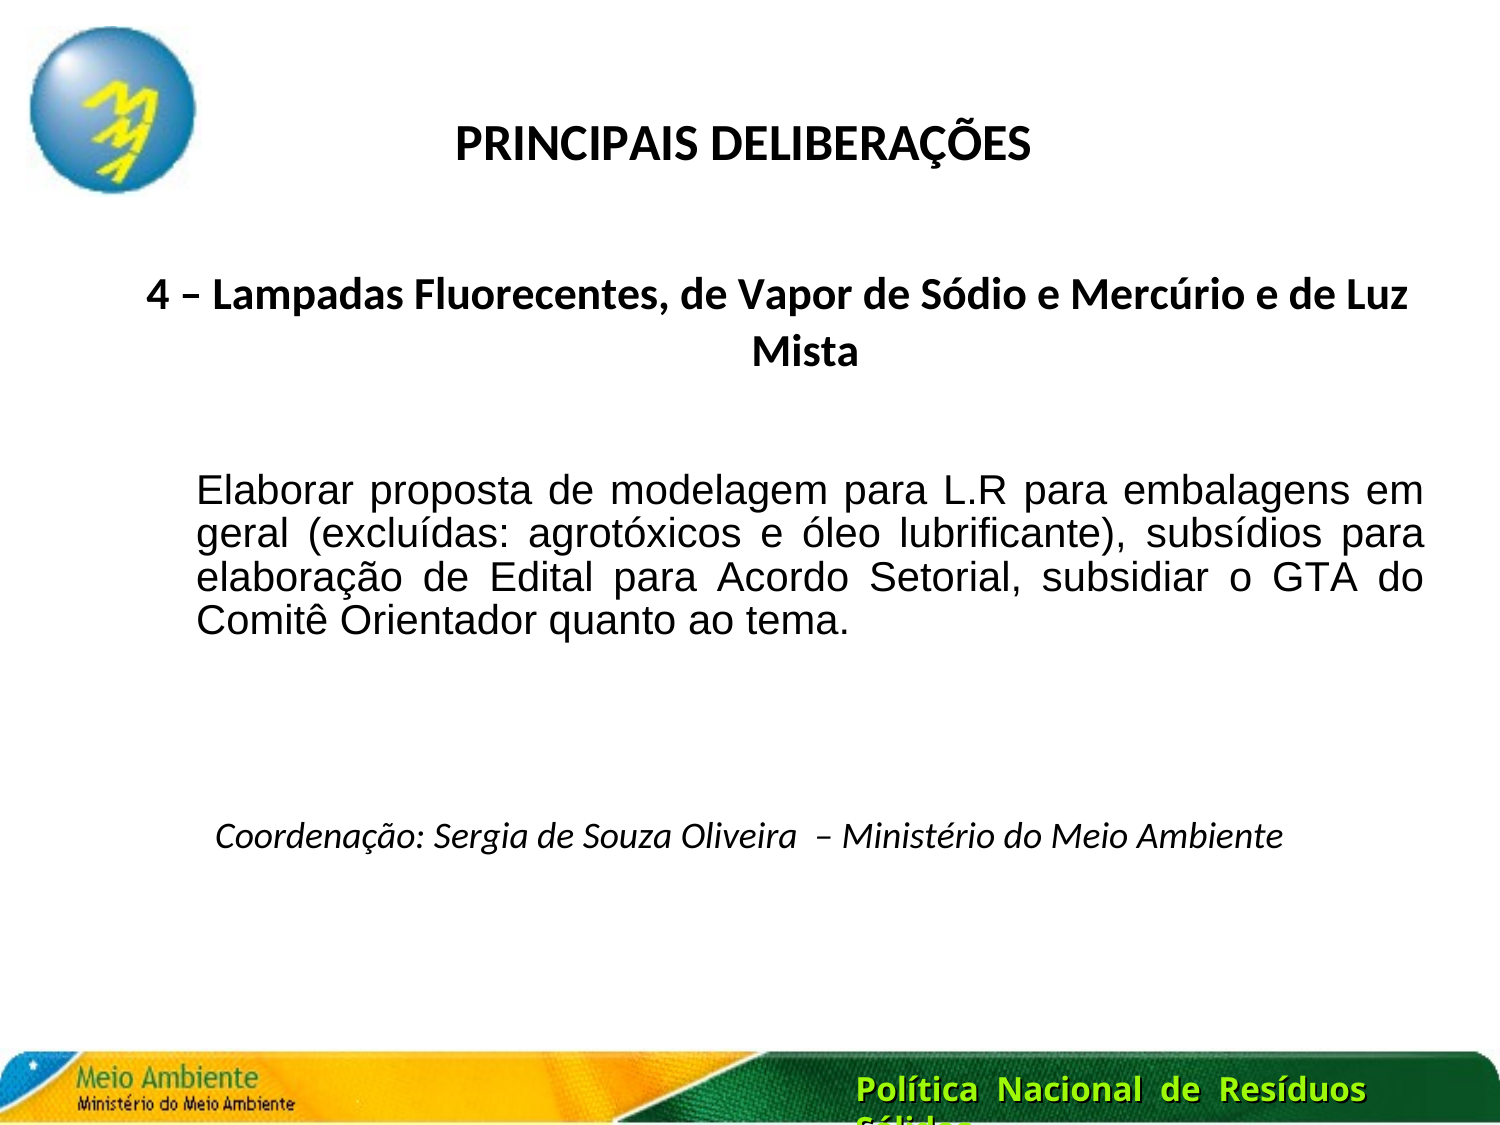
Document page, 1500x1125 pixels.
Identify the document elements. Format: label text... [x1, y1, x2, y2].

title PRINCIPAIS DELIBERAÇÕES [75, 44, 1425, 233]
list 4 – Lampadas Fluorecentes, de Vapor de Sódio e Mercúrio e de Luz Mista Elaborar proposta de modelagem para L.R para embalagens em geral (excluídas: agrotóxicos e óleo lubrificante), subsídios para elaboração de Edital para Acordo Setorial, subsidiar o GTA do Comitê Orientador quanto ao tema. Coordenação: Sergia de Souza Oliveira – Ministério do Meio Ambiente [75, 263, 1425, 1058]
picture [29, 1060, 39, 1071]
picture [0, 1048, 1500, 1125]
picture [26, 26, 202, 197]
